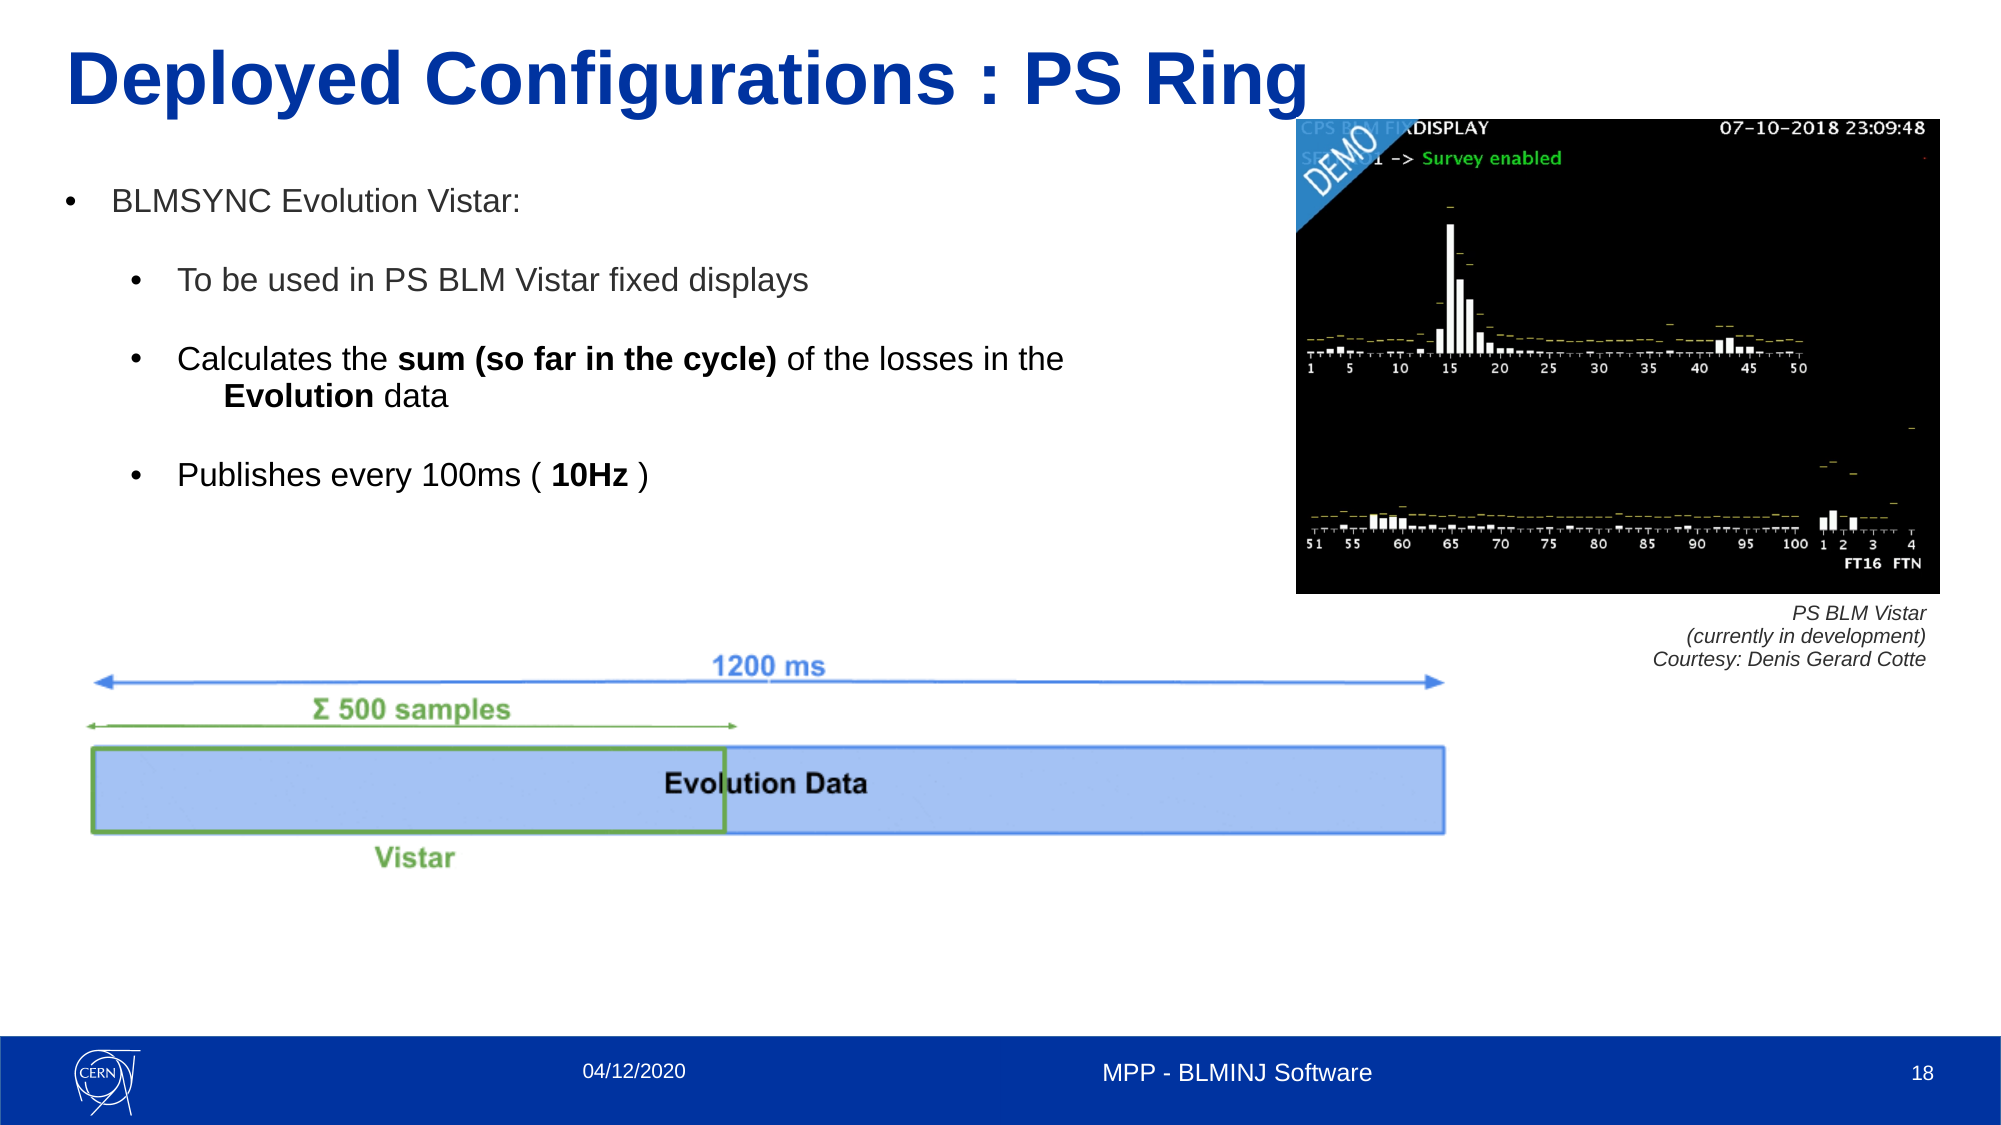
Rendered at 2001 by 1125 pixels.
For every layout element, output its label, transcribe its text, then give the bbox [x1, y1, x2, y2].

slide_number 04/12/2020 [571, 1041, 686, 1102]
footer MPP - BLMINJ Software [698, 1042, 1777, 1103]
title Deployed Configurations : PS Ring [66, 44, 1934, 135]
text_box PS BLM Vistar (currently in development) Courtesy: Denis Gerard Cotte [1554, 594, 1942, 694]
picture [1, 1037, 2000, 1125]
picture [1296, 117, 1941, 594]
text_box BLMSYNC Evolution Vistar: To be used in PS BLM Vistar fixed displays Calculates the sum (so far in the cycle) of the losses in the Evolution data Publishes every 100ms ( 10Hz ) [47, 174, 1238, 627]
picture [47, 643, 1481, 902]
slide_number 18 [1822, 1042, 1935, 1103]
